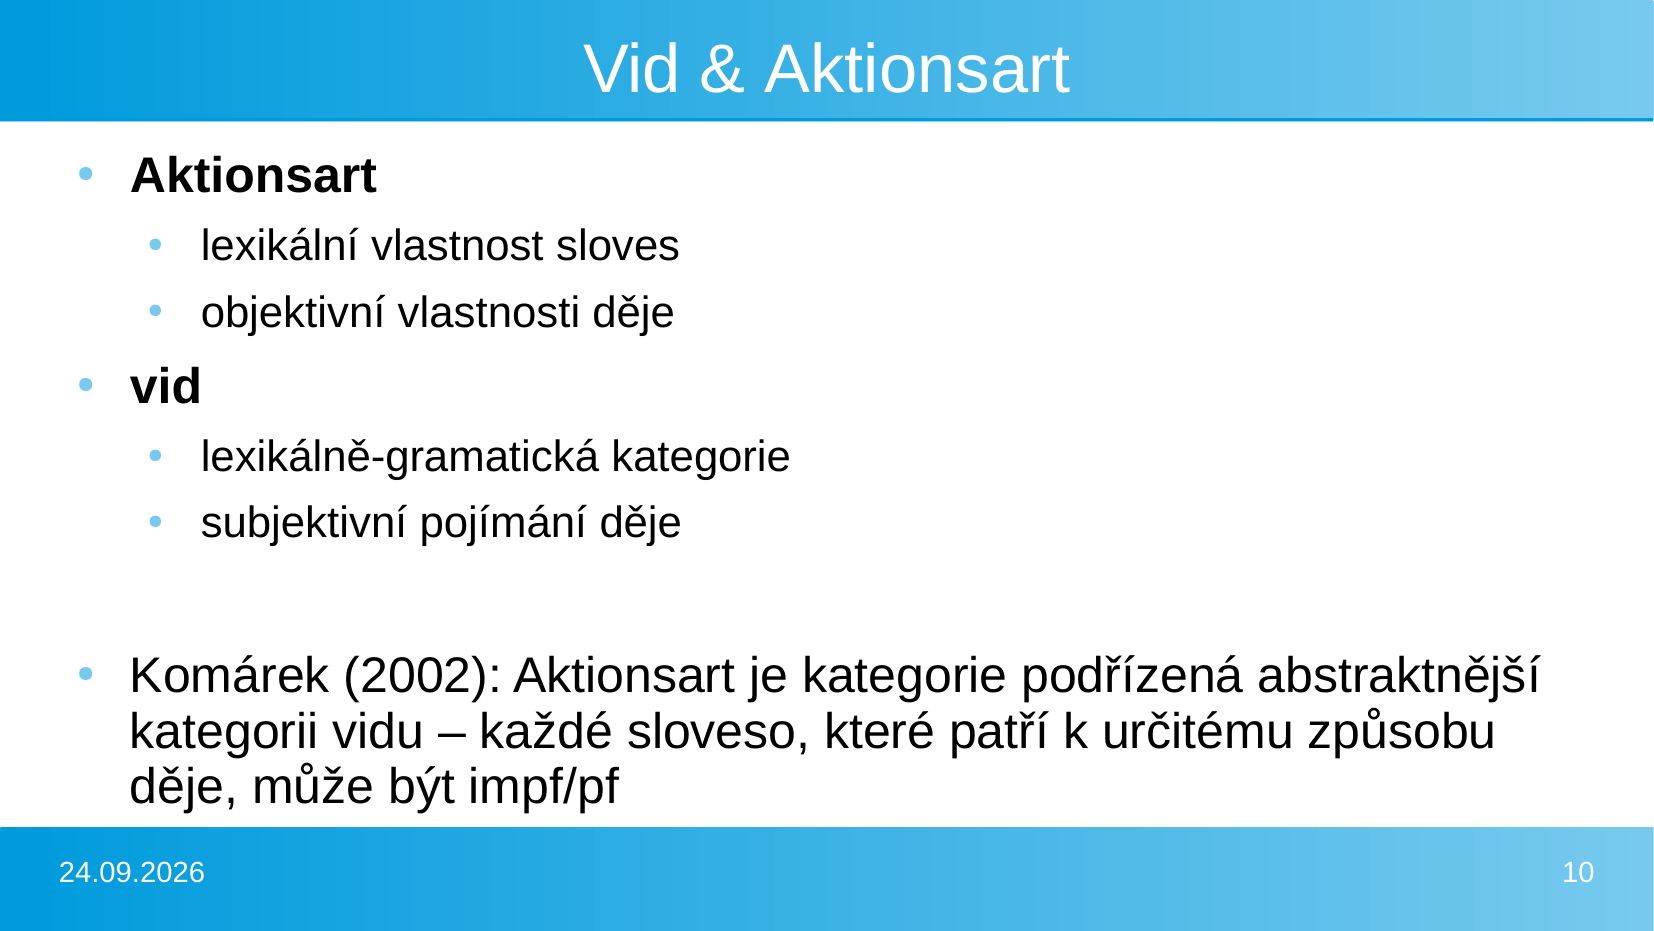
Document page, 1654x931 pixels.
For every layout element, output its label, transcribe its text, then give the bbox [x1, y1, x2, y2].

list Aktionsart lexikální vlastnost sloves objektivní vlastnosti děje vid lexikálně-gramatická kategorie subjektivní pojímání děje Komárek (2002): Aktionsart je kategorie podřízená abstraktnější kategorii vidu – každé sloveso, které patří k určitému způsobu děje, může být impf/pf [59, 147, 1595, 827]
title Vid & Aktionsart [59, 29, 1595, 108]
